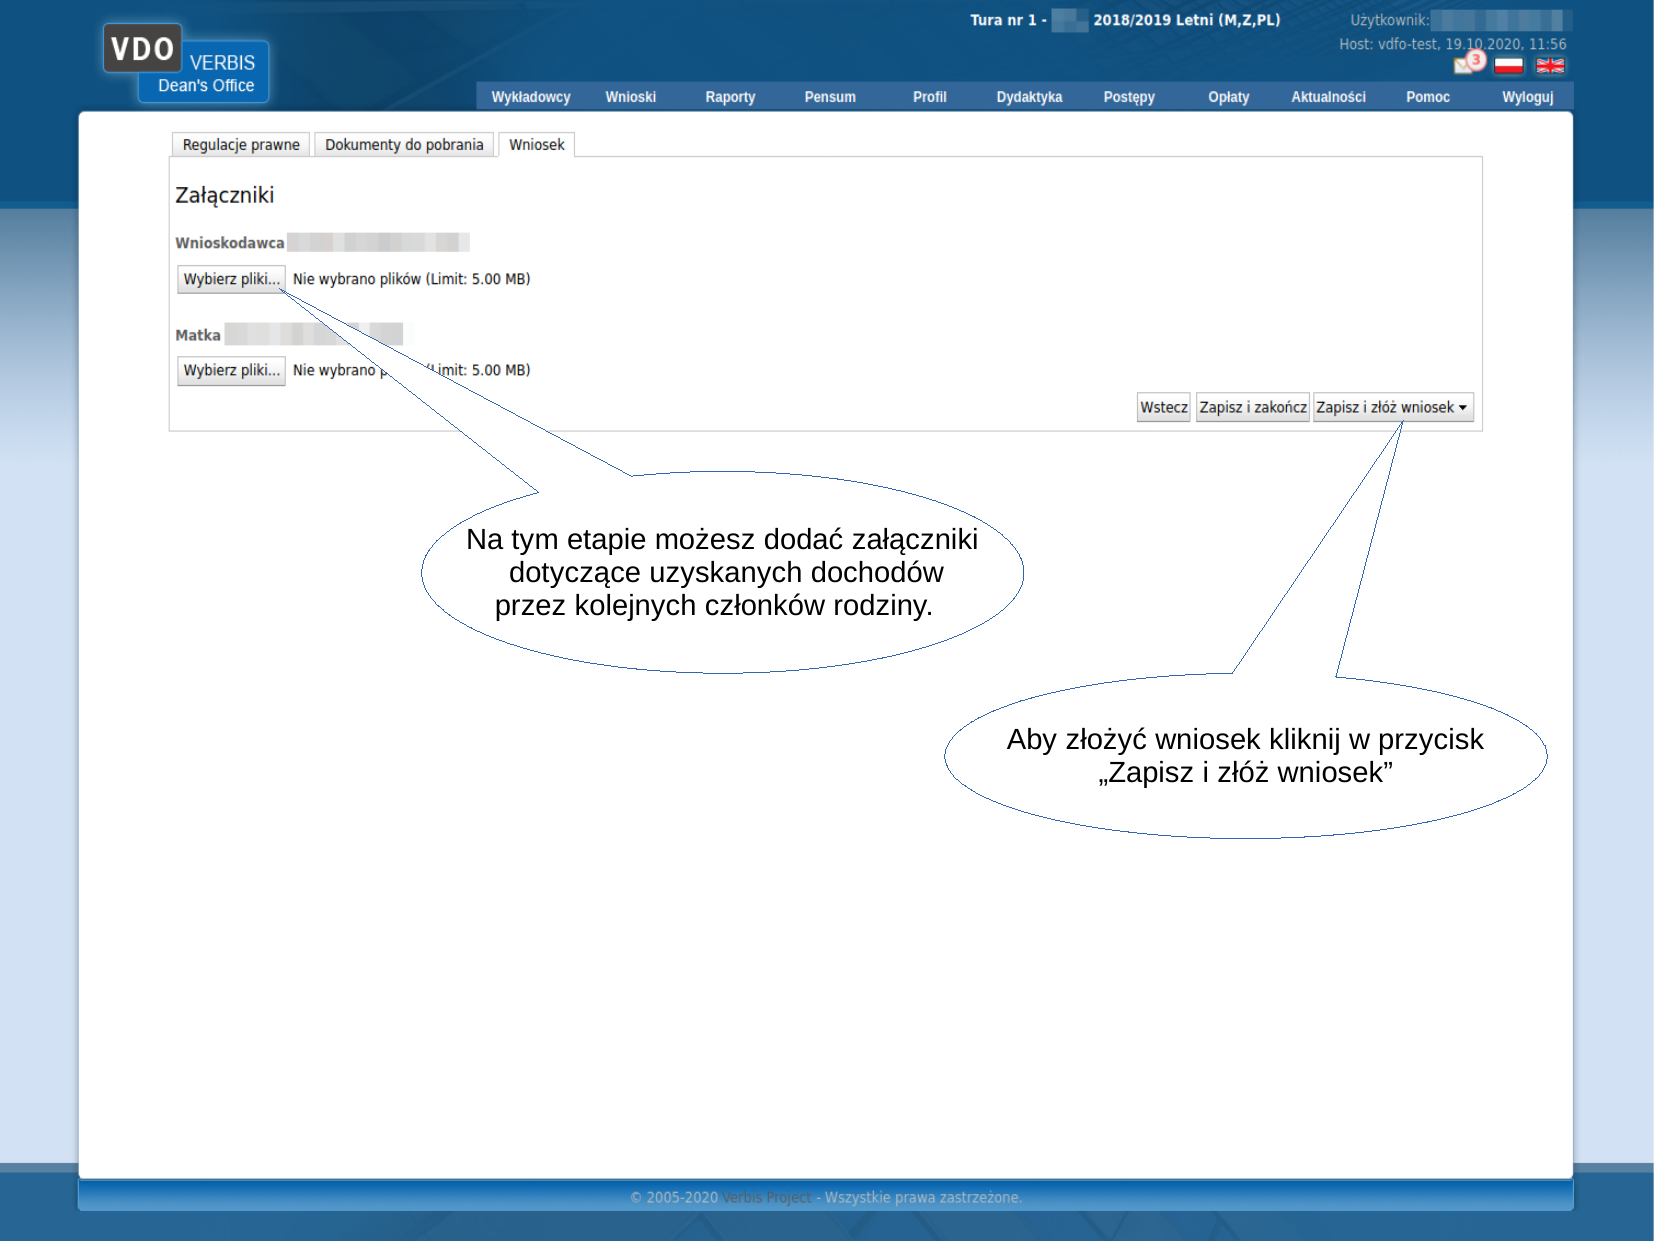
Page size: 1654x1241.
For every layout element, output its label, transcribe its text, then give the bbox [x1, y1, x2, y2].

text_box Na tym etapie możesz dodać załączniki dotyczące uzyskanych dochodów przez kolejnych członków rodziny. [279, 288, 1024, 674]
picture [0, 0, 1654, 1241]
text_box Aby złożyć wniosek kliknij w przycisk „Zapisz i złóż wniosek” [944, 420, 1548, 839]
